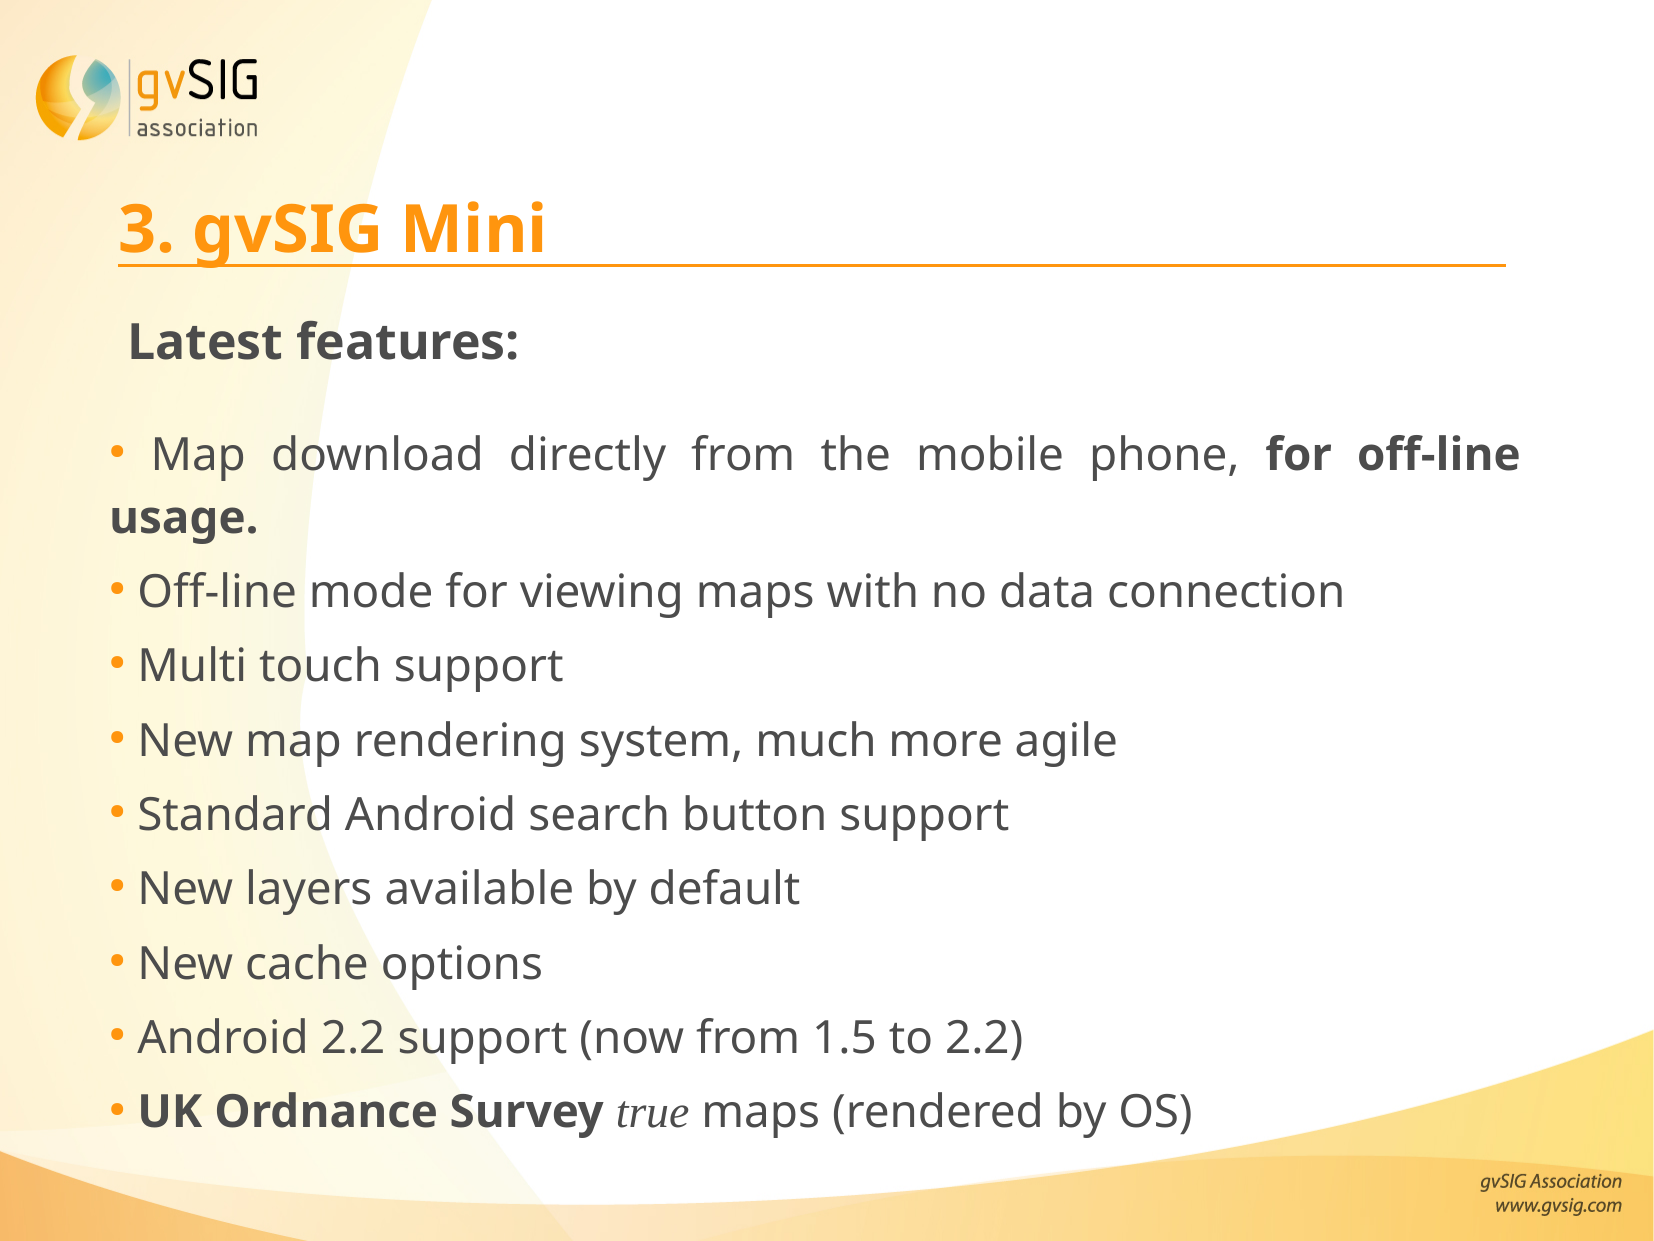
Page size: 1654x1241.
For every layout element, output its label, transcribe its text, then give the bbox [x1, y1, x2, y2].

title 3. gvSIG Mini [118, 177, 1607, 276]
text_box Latest features: Map download directly from the mobile phone, for off-line usage. Off-line mode for viewing maps with no data connection Multi touch support New map rendering system, much more agile Standard Android search button support New layers available by default New cache options Android 2.2 support (now from 1.5 to 2.2) UK Ordnance Survey true maps (rendered by OS) [94, 183, 1536, 1217]
picture [0, 0, 1654, 1241]
